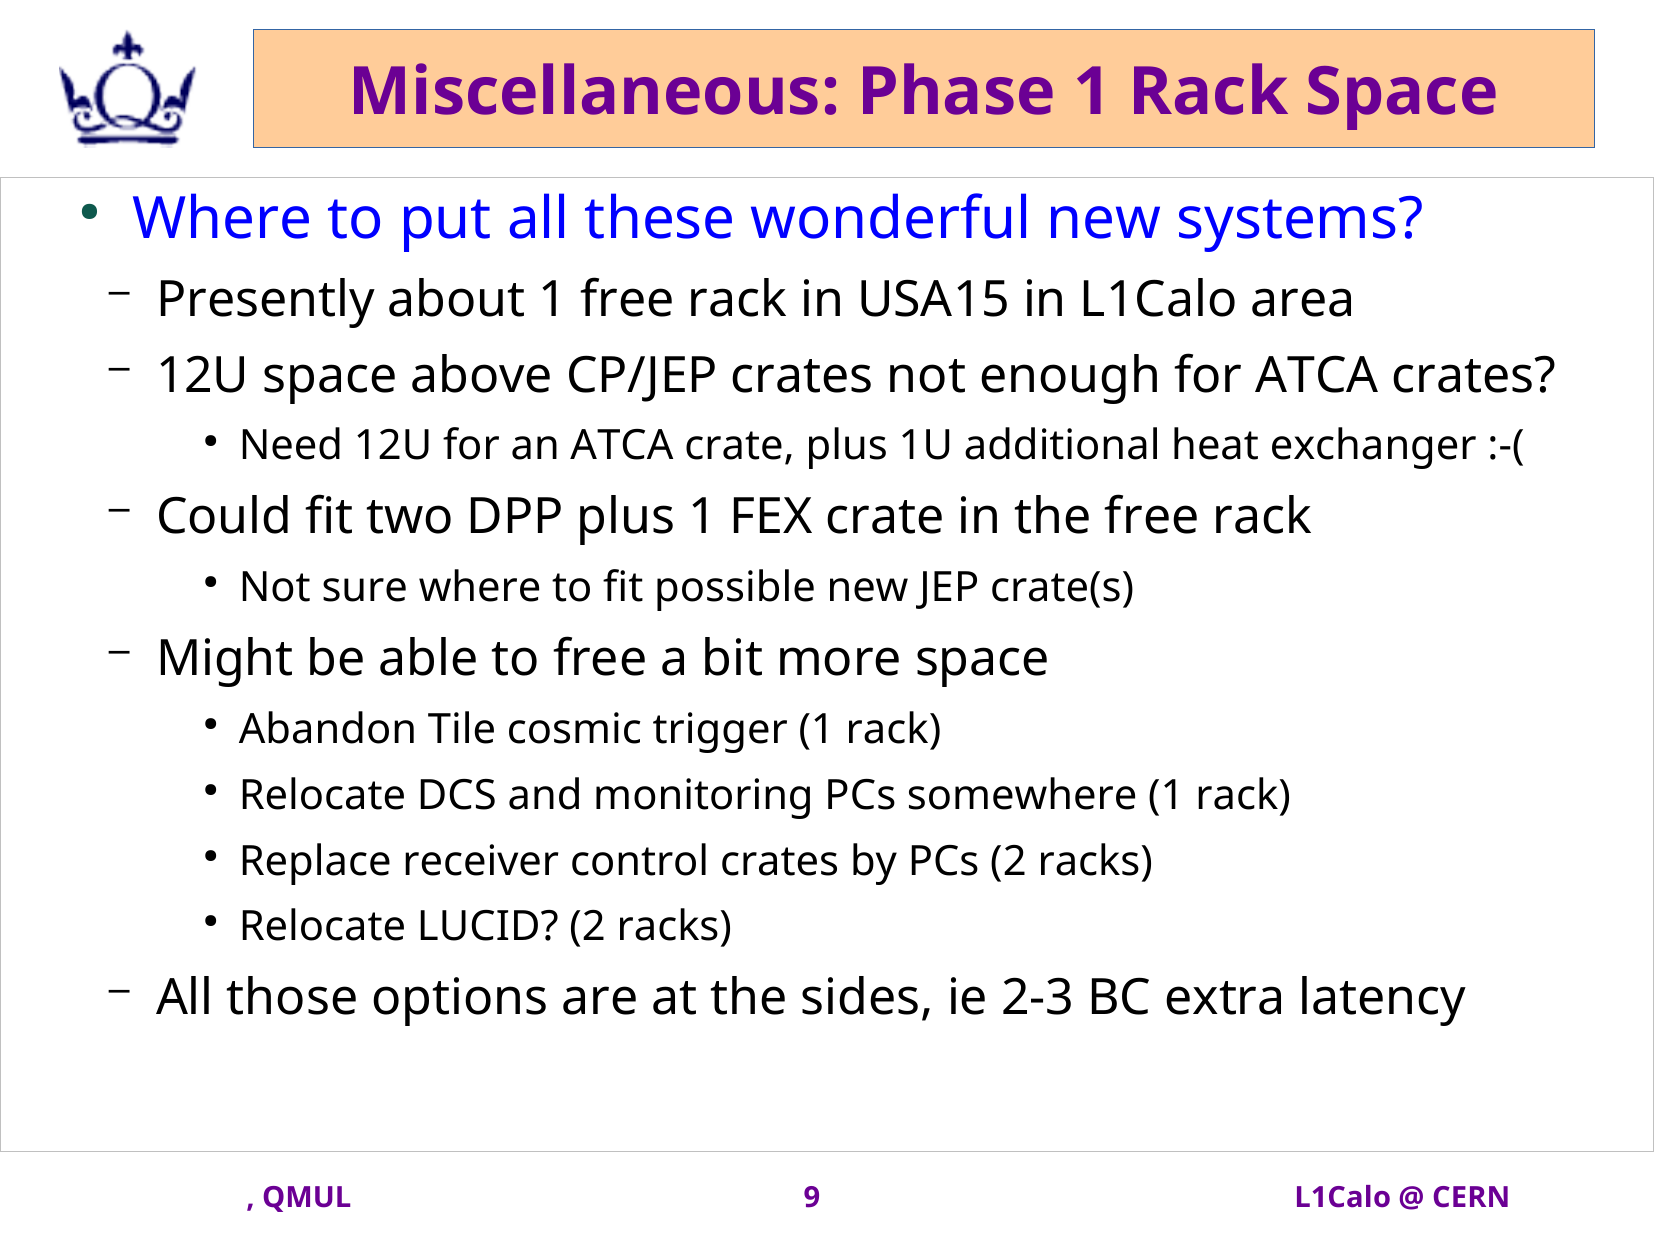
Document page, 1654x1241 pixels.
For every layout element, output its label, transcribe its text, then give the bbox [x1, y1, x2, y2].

title Miscellaneous: Phase 1 Rack Space [253, 29, 1595, 148]
picture [59, 29, 200, 148]
list Where to put all these wonderful new systems? Presently about 1 free rack in USA15 in L1Calo area 12U space above CP/JEP crates not enough for ATCA crates? Need 12U for an ATCA crate, plus 1U additional heat exchanger :-( Could fit two DPP plus 1 FEX crate in the free rack Not sure where to fit possible new JEP crate(s) Might be able to free a bit more space Abandon Tile cosmic trigger (1 rack) Relocate DCS and monitoring PCs somewhere (1 rack) Replace receiver control crates by PCs (2 racks) Relocate LUCID? (2 racks) All those options are at the sides, ie 2-3 BC extra latency [61, 181, 1605, 1149]
